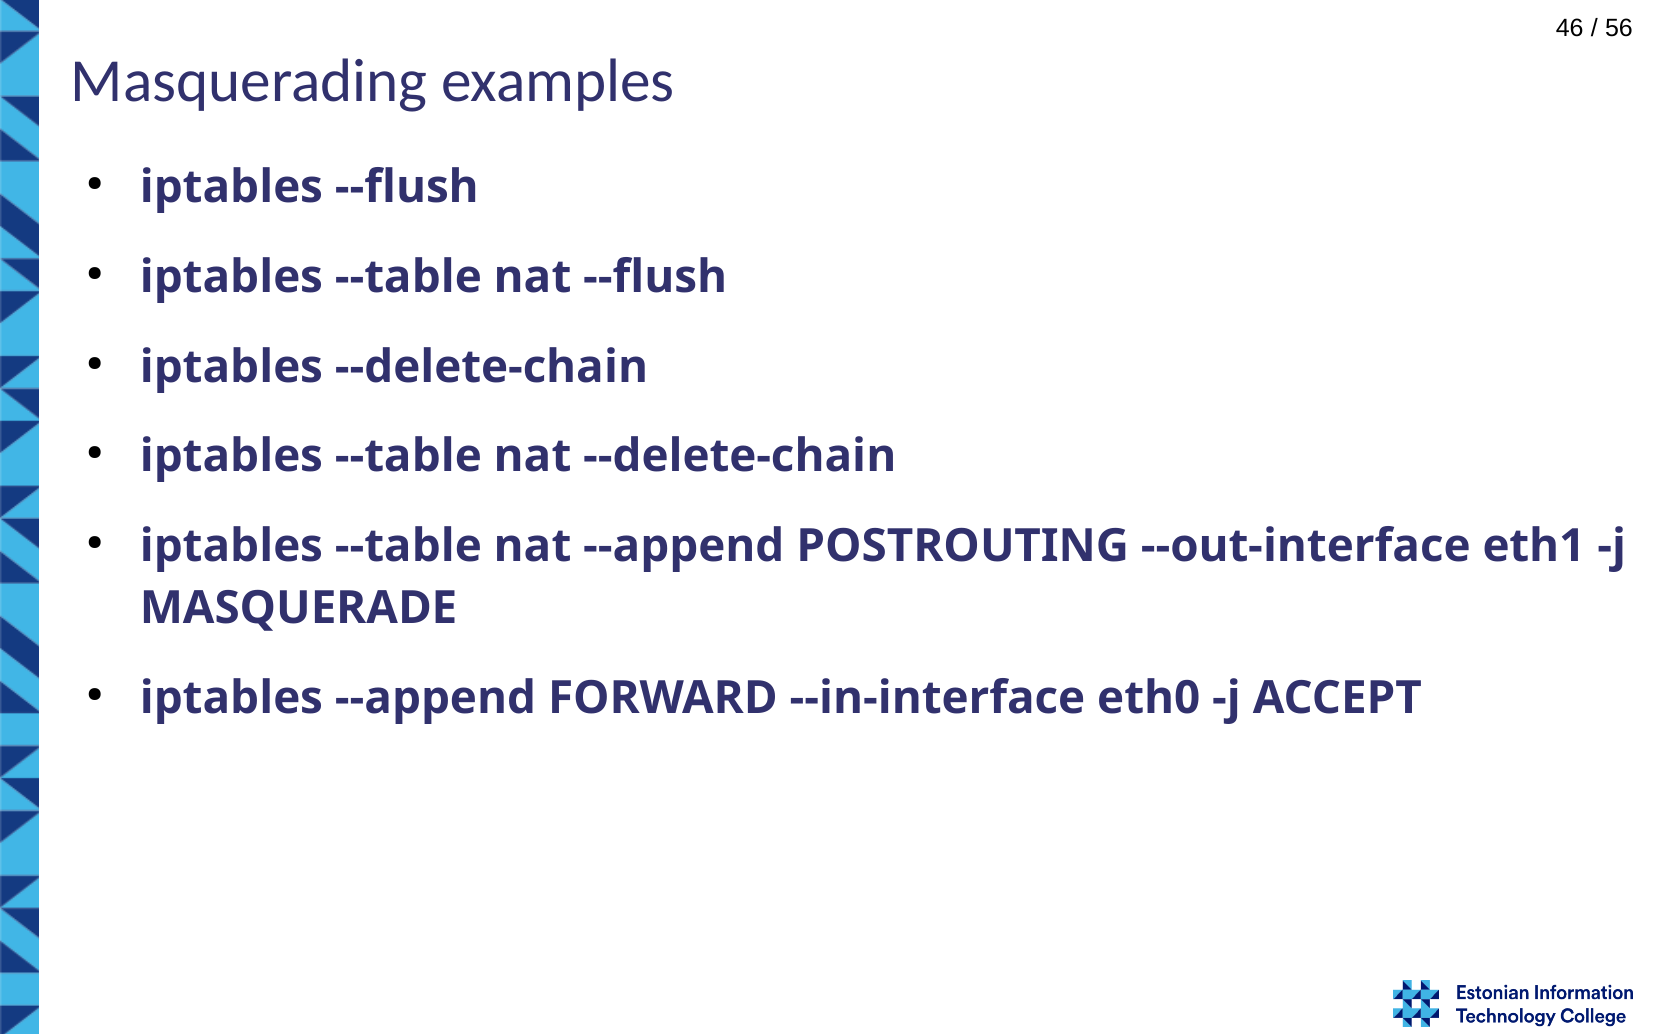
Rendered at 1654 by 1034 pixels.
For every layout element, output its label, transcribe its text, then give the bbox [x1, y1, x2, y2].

picture [1393, 980, 1633, 1027]
title Masquerading examples [70, 41, 1630, 130]
list iptables --flush iptables --table nat --flush iptables --delete-chain iptables --table nat --delete-chain iptables --table nat --append POSTROUTING --out-interface eth1 -j MASQUERADE iptables --append FORWARD --in-interface eth0 -j ACCEPT [68, 153, 1630, 957]
